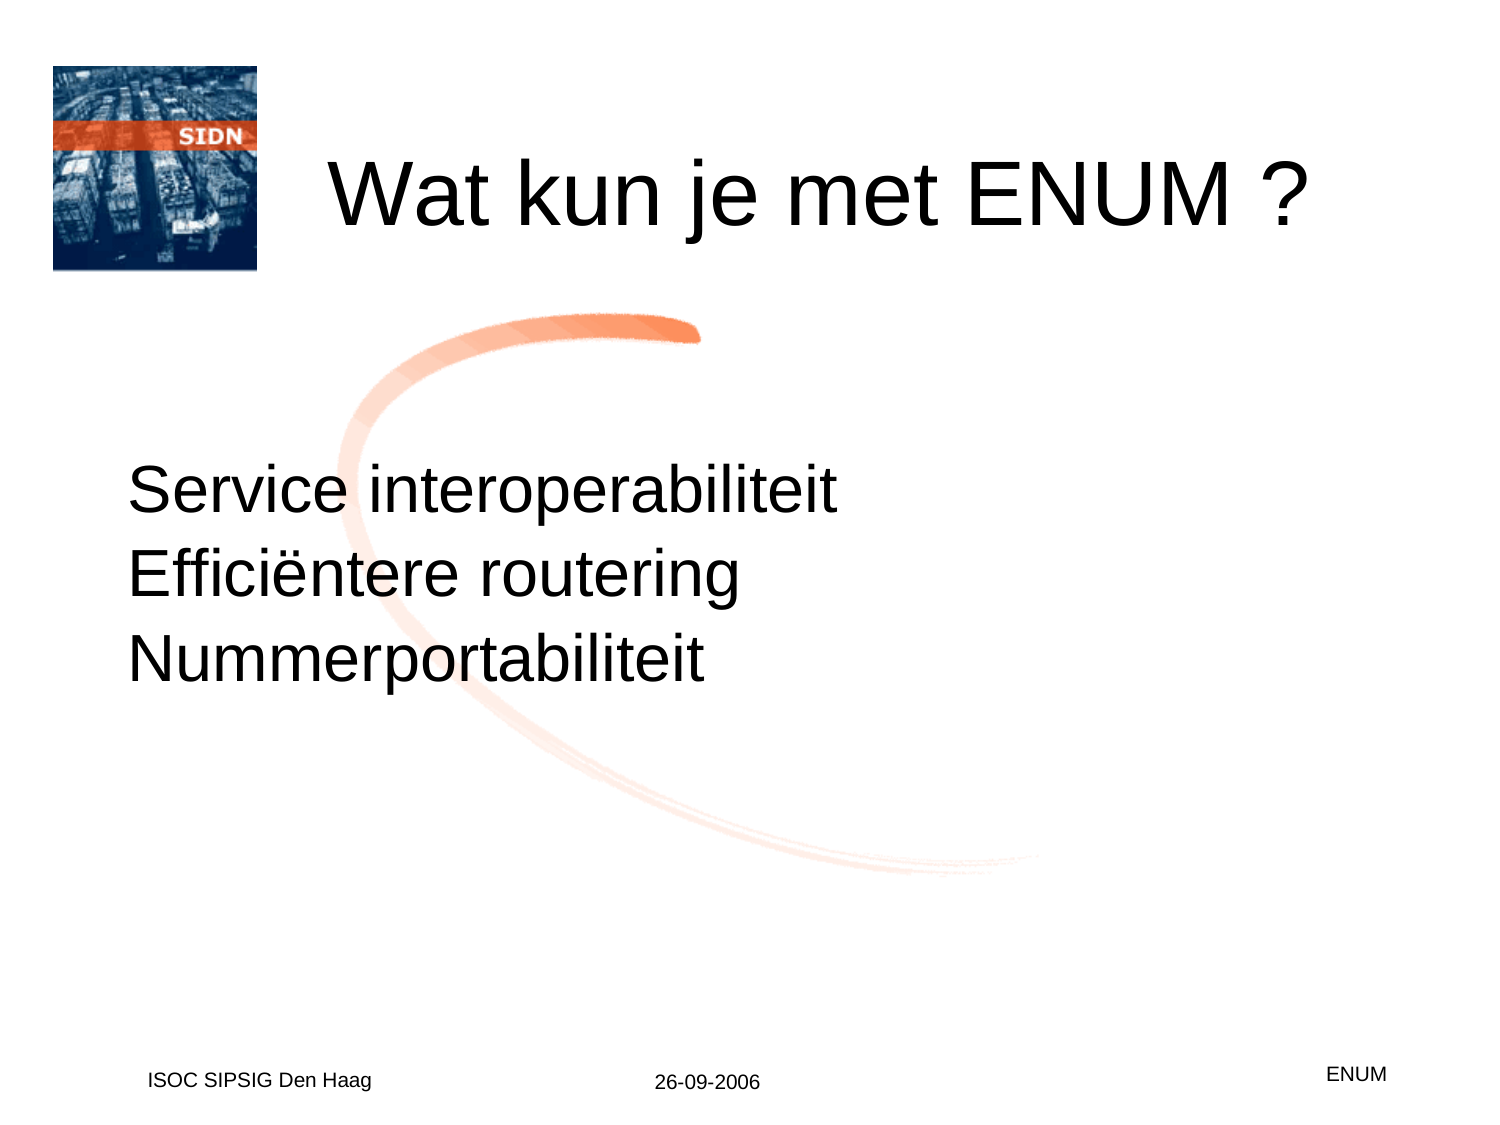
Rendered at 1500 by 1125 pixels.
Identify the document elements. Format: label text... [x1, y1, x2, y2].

picture [53, 0, 1371, 444]
list Service interoperabiliteit Efficiëntere routering Nummerportabiliteit [112, 444, 1382, 1000]
picture [112, 1000, 1371, 1120]
title Wat kun je met ENUM ? [312, 99, 1382, 288]
